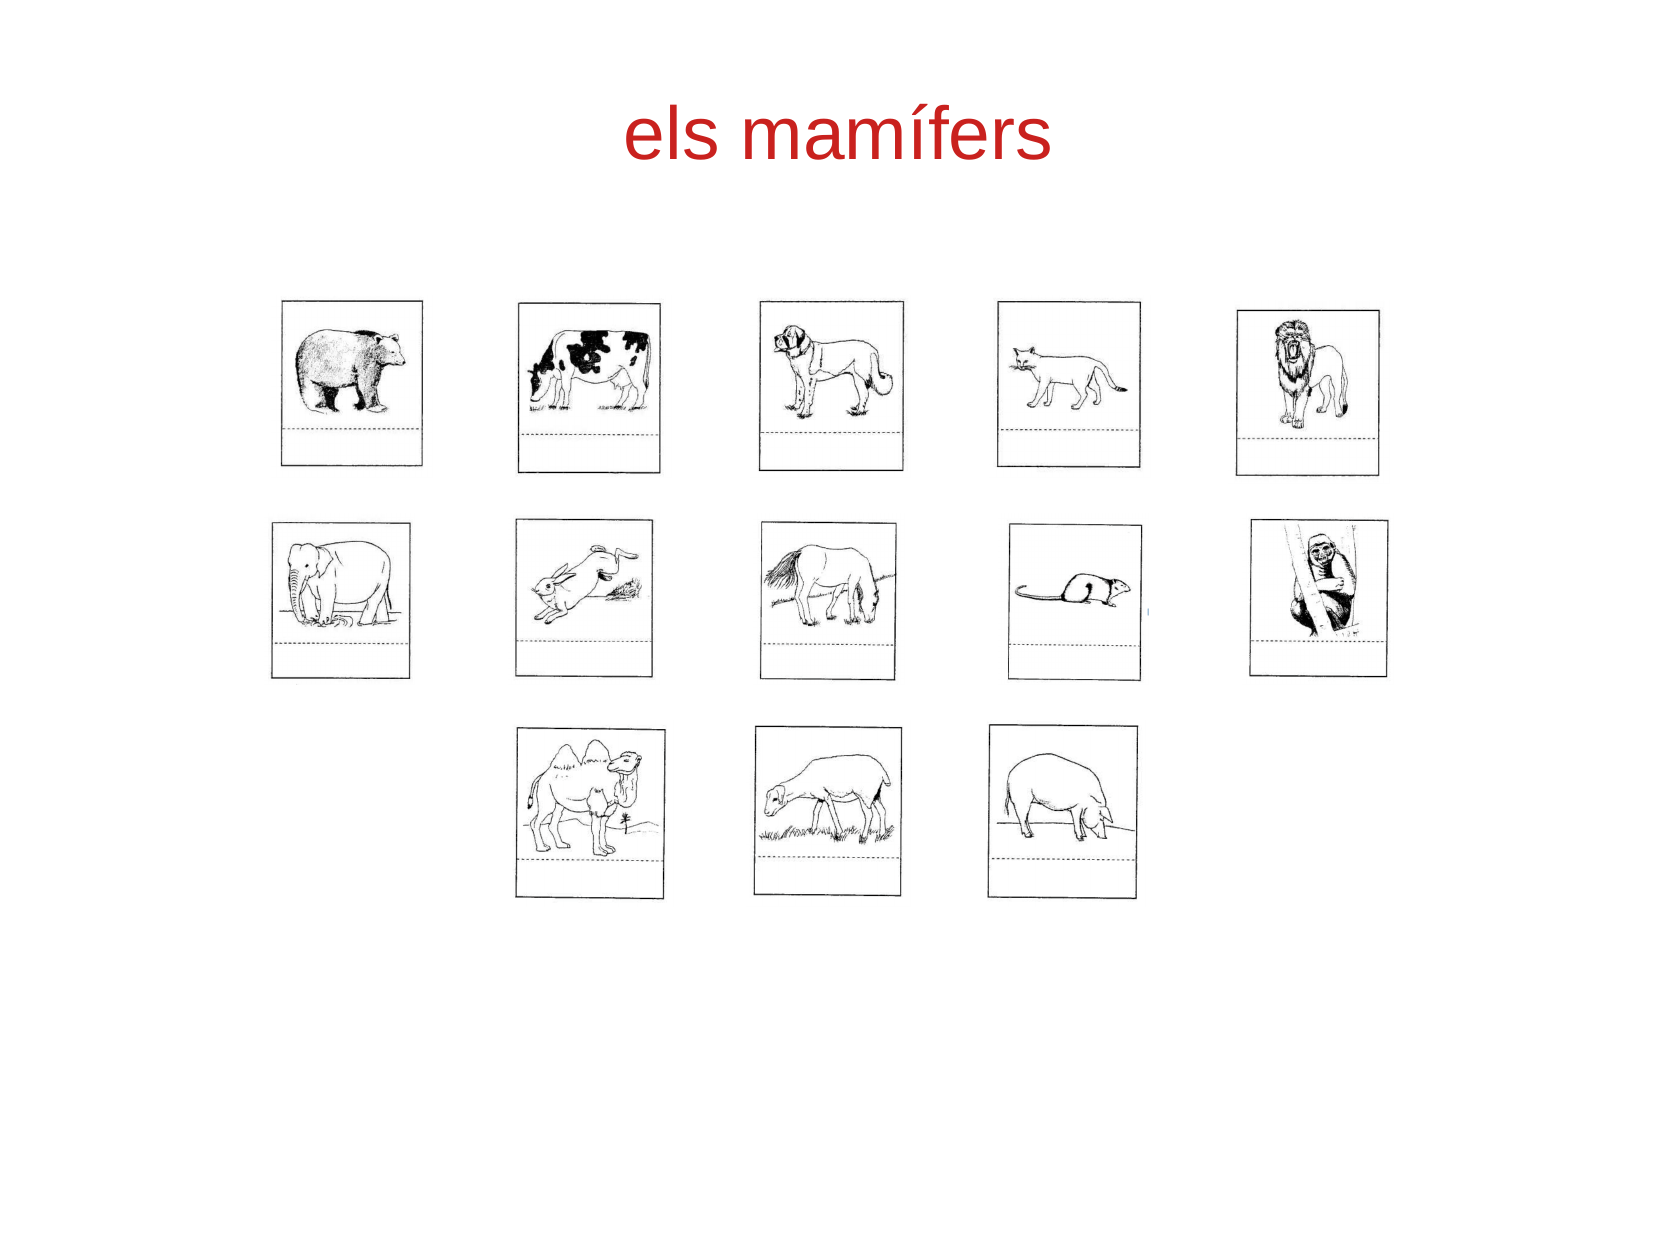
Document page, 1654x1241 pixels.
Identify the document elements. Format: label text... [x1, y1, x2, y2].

picture [753, 513, 905, 685]
picture [1228, 300, 1390, 484]
text_box els mamífers [389, 58, 1288, 201]
picture [508, 513, 660, 685]
picture [981, 720, 1146, 907]
picture [998, 513, 1149, 685]
picture [271, 295, 433, 478]
picture [1242, 513, 1394, 685]
picture [750, 295, 911, 478]
picture [264, 513, 415, 685]
picture [989, 295, 1151, 478]
picture [510, 295, 672, 478]
picture [746, 720, 911, 907]
picture [508, 720, 674, 907]
